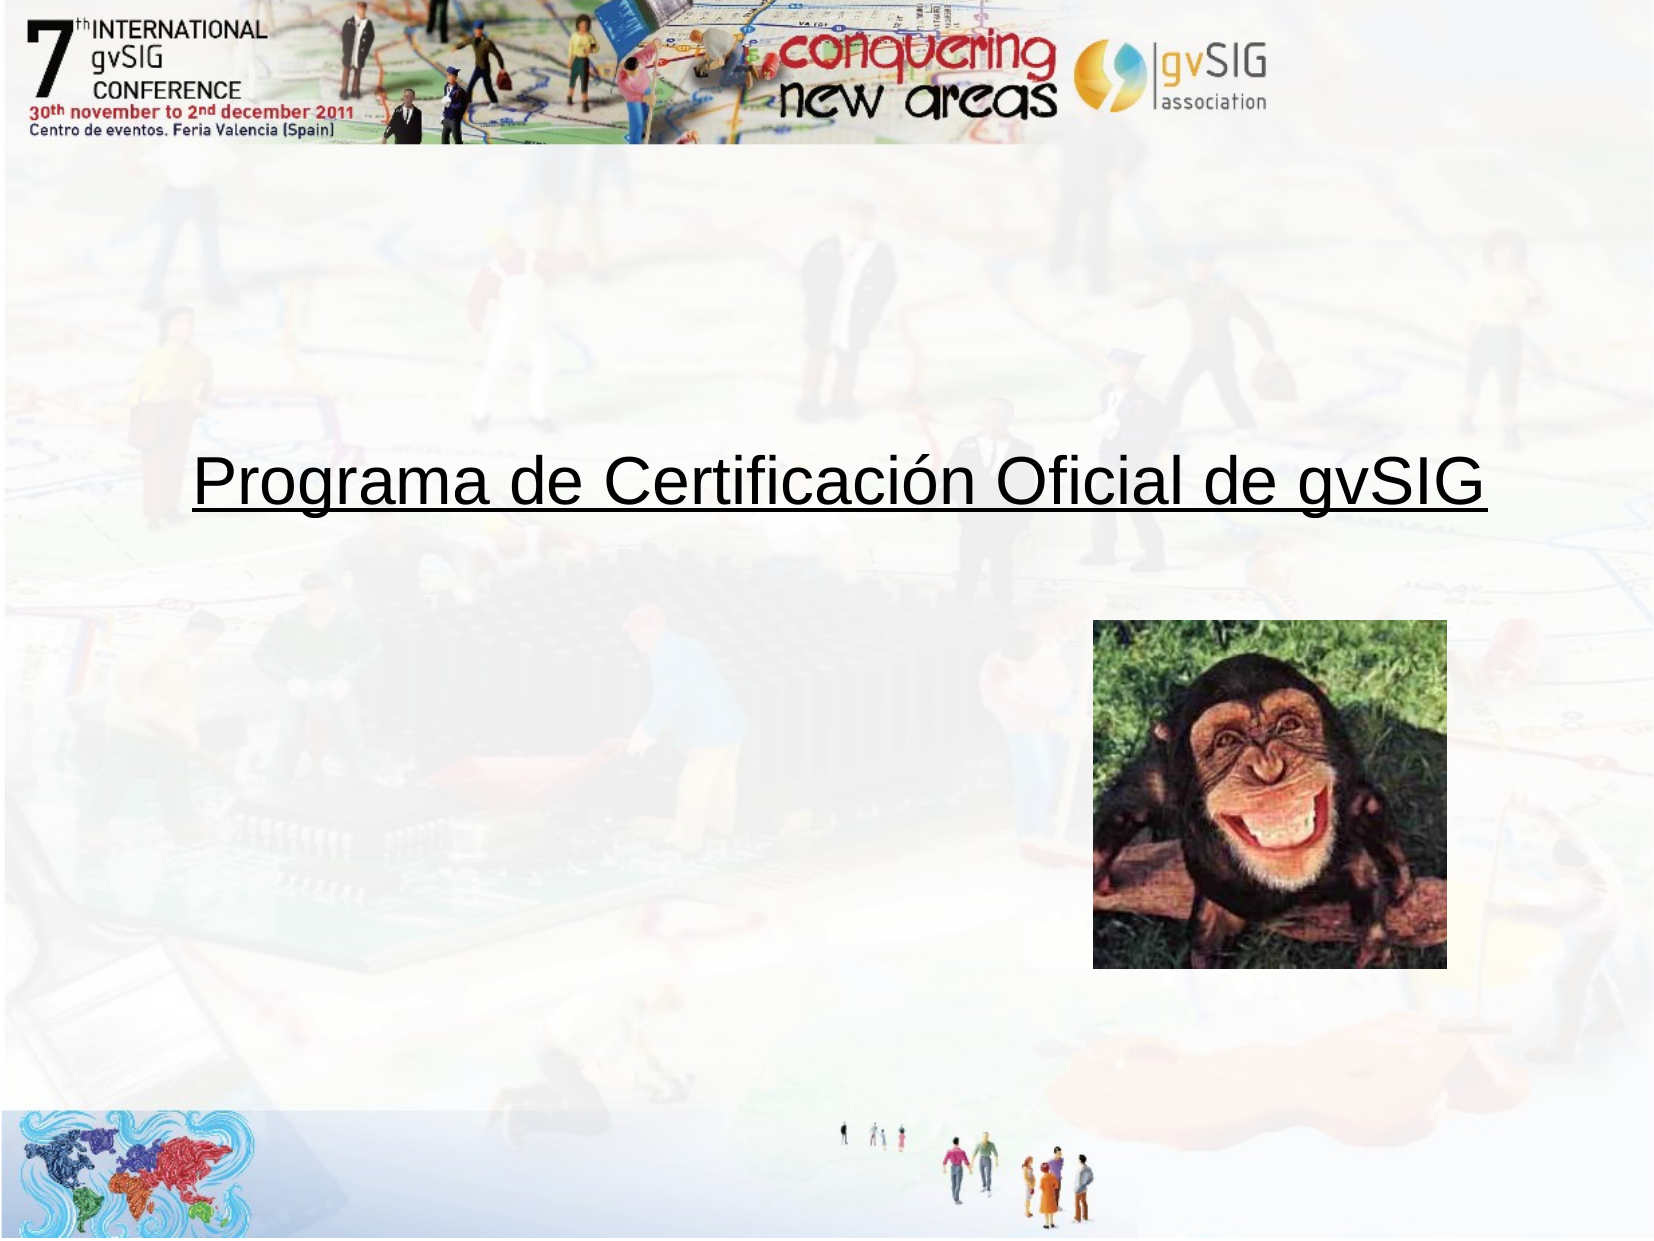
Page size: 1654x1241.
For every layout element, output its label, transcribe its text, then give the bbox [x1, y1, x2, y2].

picture [1, 0, 1654, 1238]
list Programa de Certificación Oficial de gvSIG [106, 442, 1506, 591]
